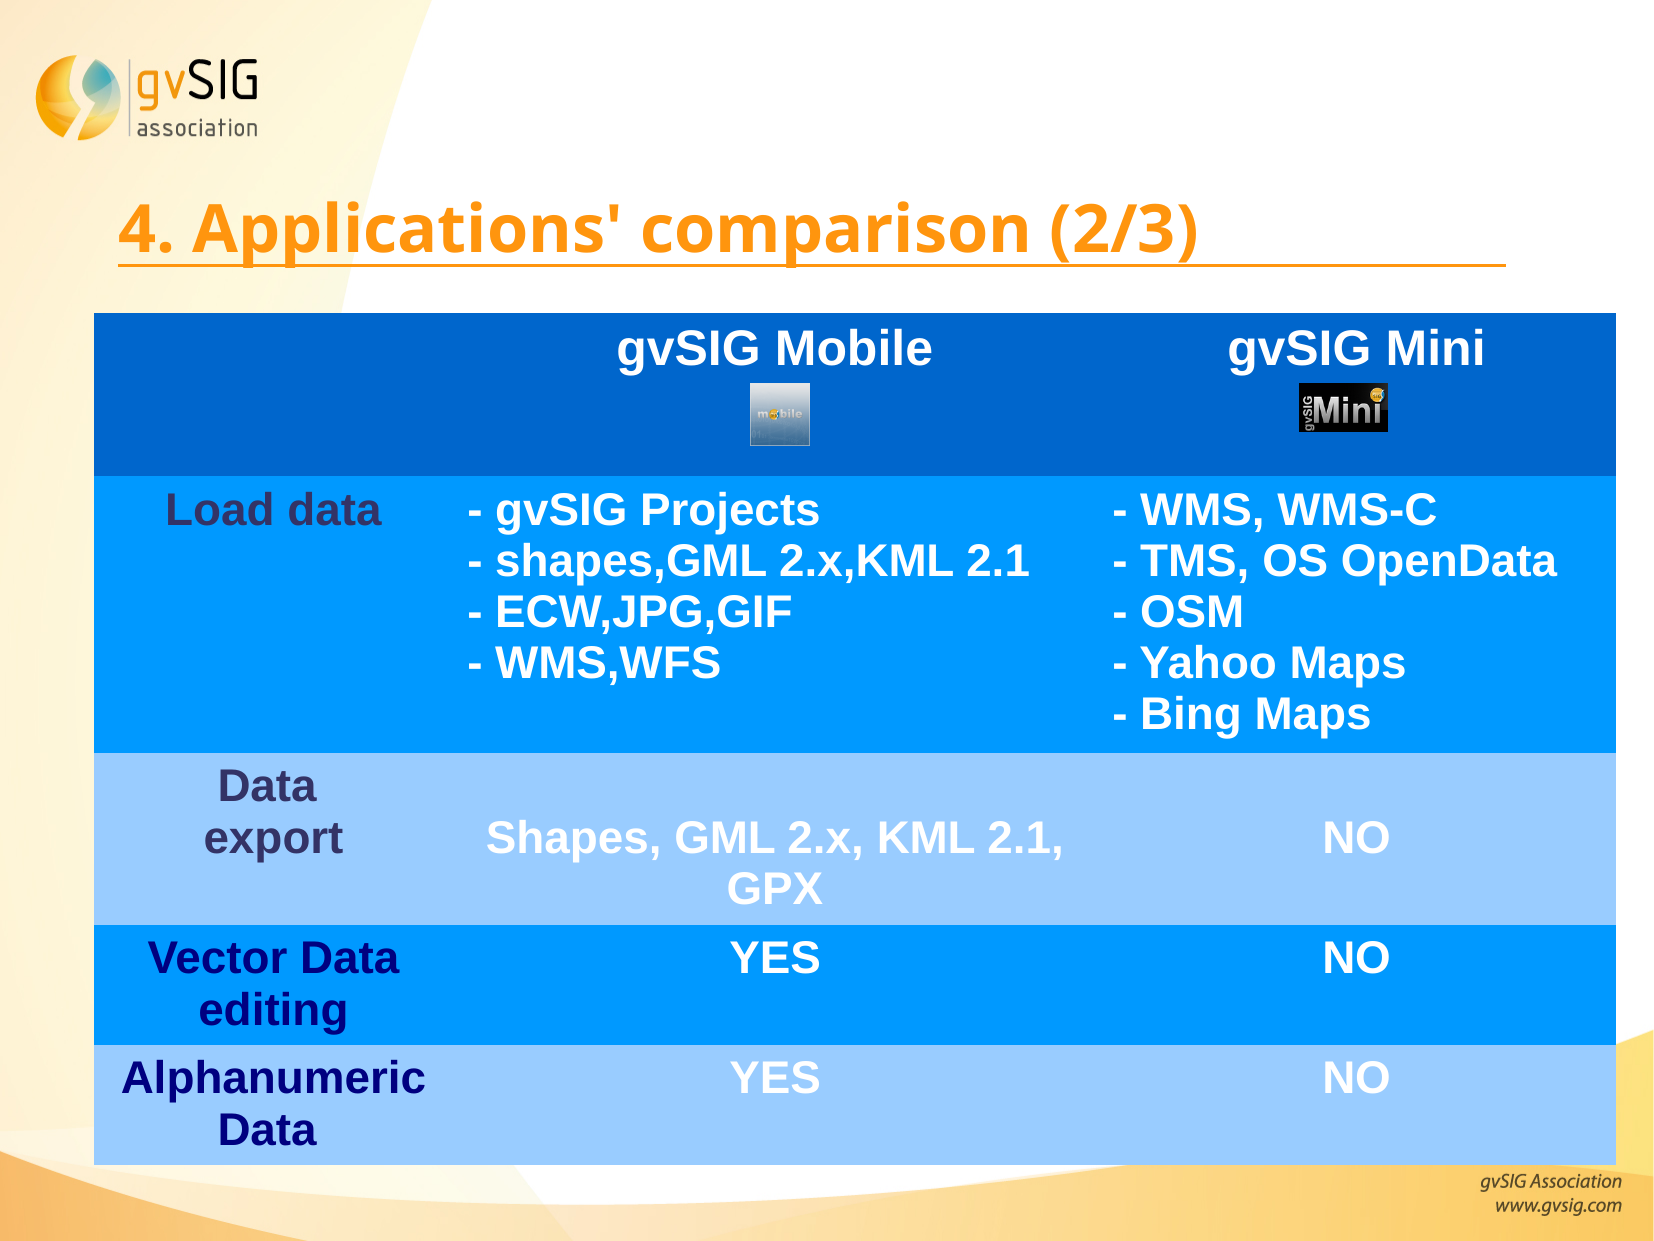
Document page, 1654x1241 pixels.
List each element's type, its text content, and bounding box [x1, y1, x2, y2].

picture [0, 0, 1654, 1241]
table_cell Load data [94, 476, 452, 753]
table_cell - WMS, WMS-C - TMS, OS OpenData - OSM - Yahoo Maps - Bing Maps [1097, 476, 1616, 753]
table_cell NO [1097, 925, 1616, 1045]
table_cell NO [1097, 1045, 1616, 1165]
table_cell NO [1097, 753, 1616, 925]
table_cell - gvSIG Projects - shapes,GML 2.x,KML 2.1 - ECW,JPG,GIF - WMS,WFS [452, 476, 1097, 753]
table_cell Alphanumeric Data [94, 1045, 452, 1165]
table_header [94, 313, 452, 476]
table_cell Vector Data editing [94, 925, 452, 1045]
table_cell YES [452, 925, 1097, 1045]
table_cell Data export [94, 753, 452, 925]
table_header gvSIG Mobile [452, 313, 1097, 476]
title 4. Applications' comparison (2/3) [118, 177, 1607, 276]
table_cell Shapes, GML 2.x, KML 2.1, GPX [452, 753, 1097, 925]
table_cell YES [452, 1045, 1097, 1165]
table_header gvSIG Mini [1097, 313, 1616, 476]
